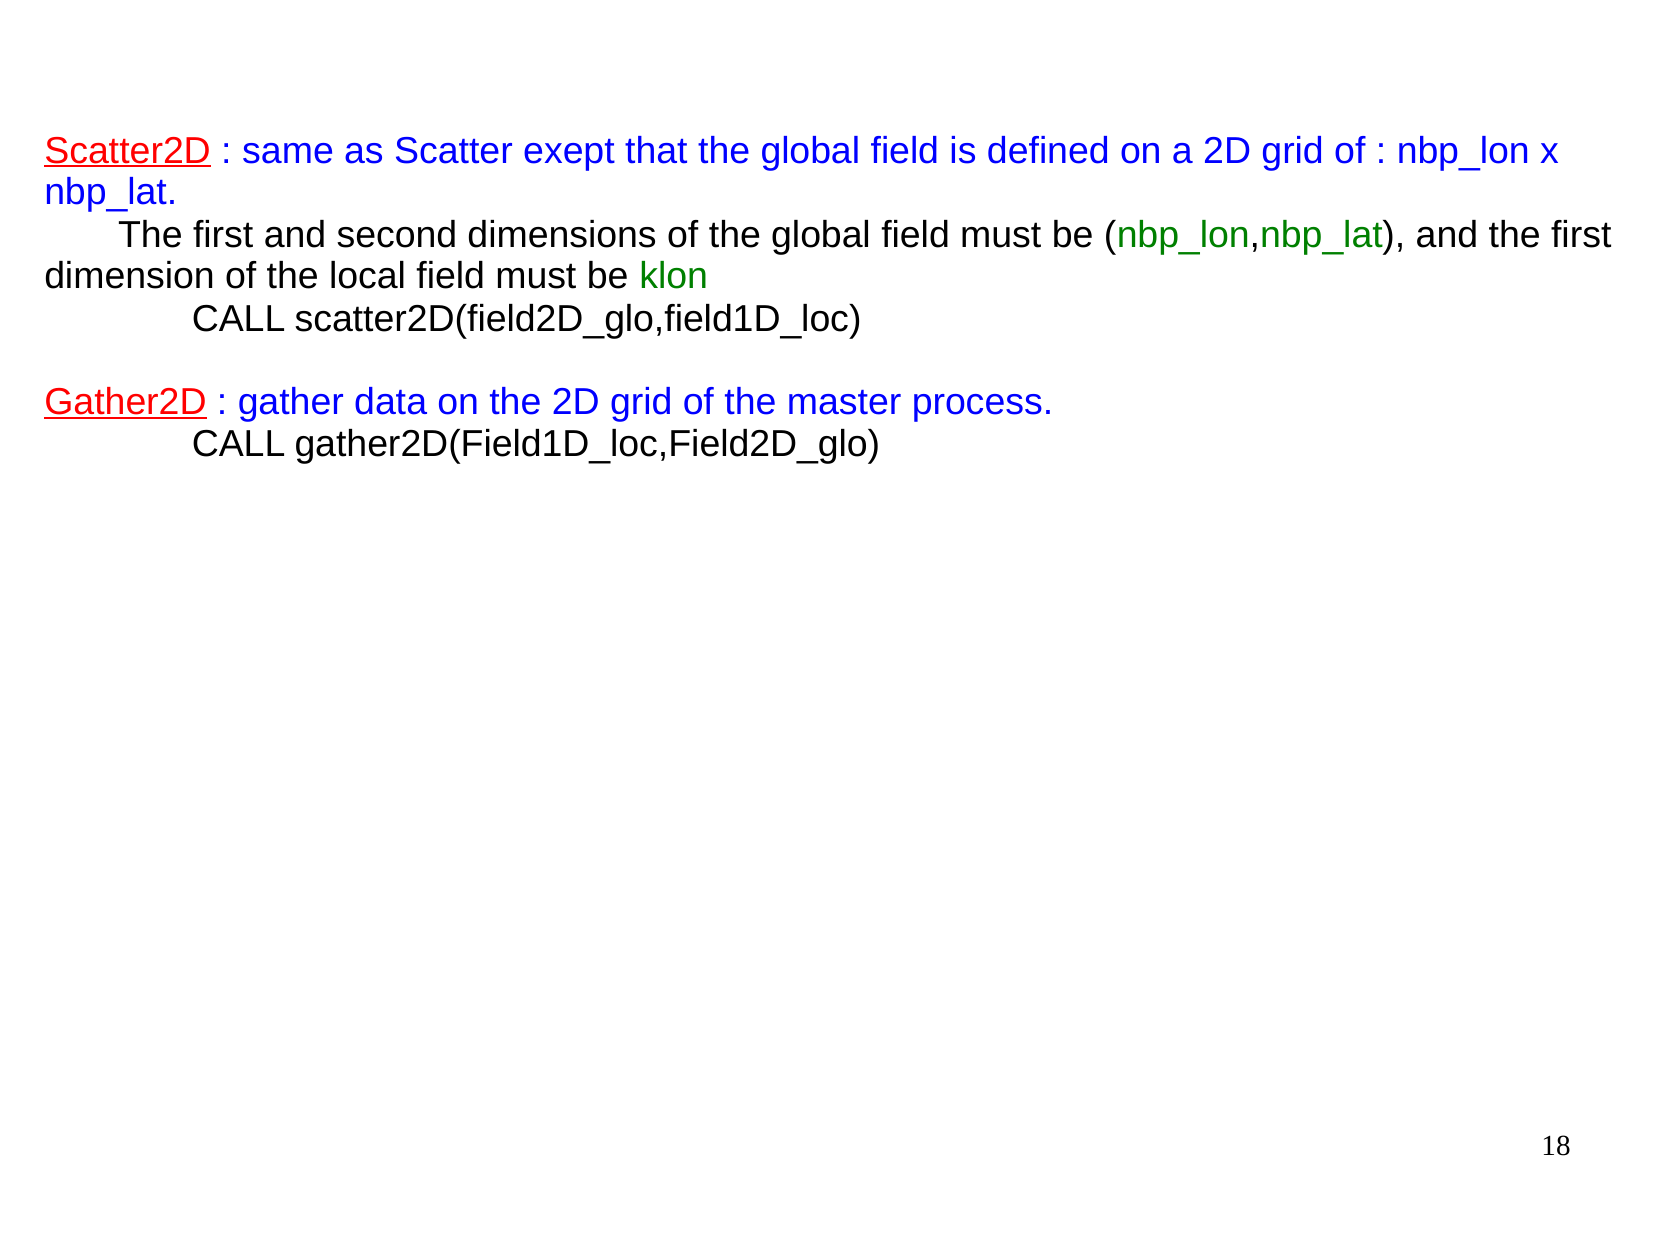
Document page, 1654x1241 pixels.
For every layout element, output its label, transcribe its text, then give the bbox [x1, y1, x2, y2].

text_box Scatter2D : same as Scatter exept that the global field is defined on a 2D grid of : nbp_lon x nbp_lat. The first and second dimensions of the global field must be (nbp_lon,nbp_lat), and the first dimension of the local field must be klon CALL scatter2D(field2D_glo,field1D_loc) Gather2D : gather data on the 2D grid of the master process. CALL gather2D(Field1D_loc,Field2D_glo) [29, 121, 1627, 473]
